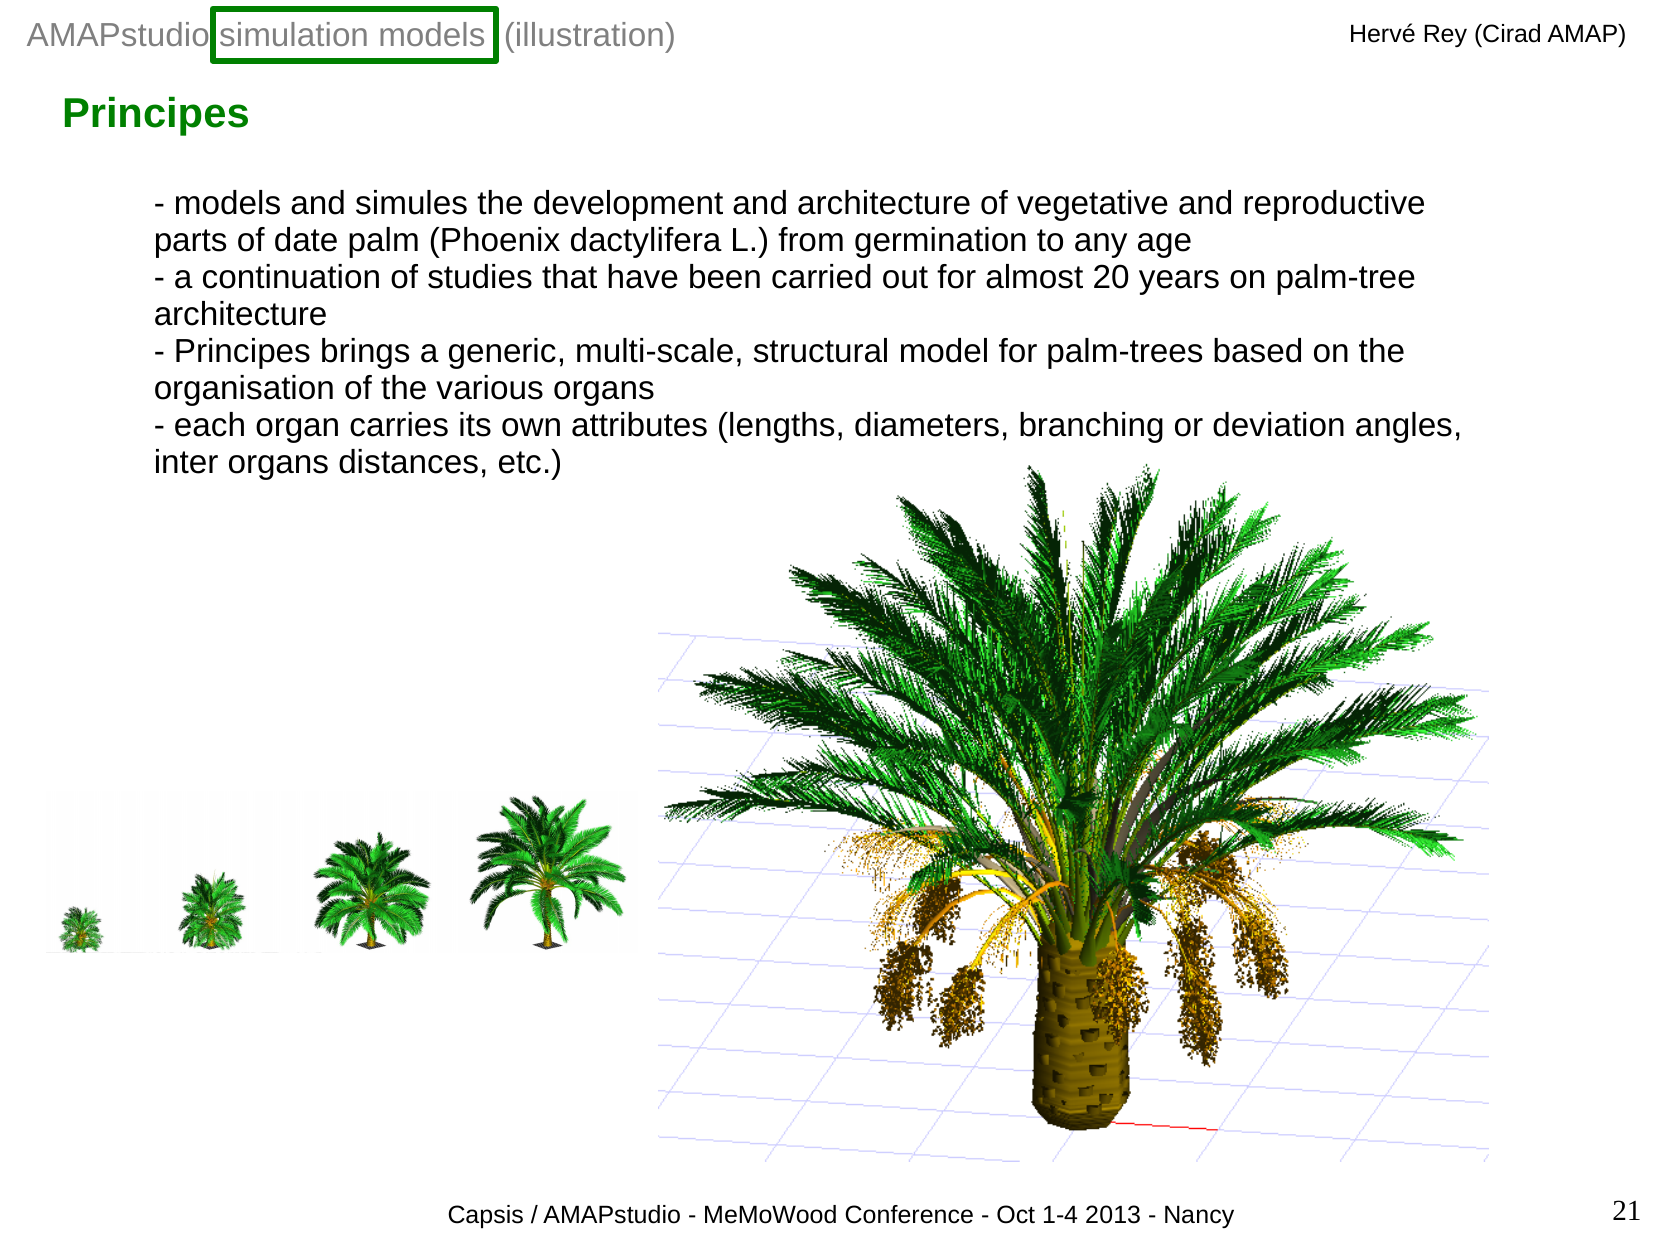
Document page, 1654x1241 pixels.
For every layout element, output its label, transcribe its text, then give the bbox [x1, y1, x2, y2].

text_box Capsis / AMAPstudio - MeMoWood Conference - Oct 1-4 2013 - Nancy [307, 1192, 1377, 1236]
text_box - models and simules the development and architecture of vegetative and reproductive parts of date palm (Phoenix dactylifera L.) from germination to any age - a continuation of studies that have been carried out for almost 20 years on palm-tree architecture - Principes brings a generic, multi-scale, structural model for palm-trees based on the organisation of the various organs - each organ carries its own attributes (lengths, diameters, branching or deviation angles, inter organs distances, etc.) [138, 177, 1510, 489]
text_box Hervé Rey (Cirad AMAP) [827, 11, 1642, 55]
picture [46, 791, 638, 954]
text_box AMAPstudio simulation models (illustration) [499, 8, 827, 61]
text_box AMAPstudio simulation models (illustration) [11, 8, 210, 61]
text_box AMAPstudio simulation models (illustration) [216, 12, 493, 58]
text_box Principes [47, 82, 756, 144]
picture [658, 489, 1489, 1163]
